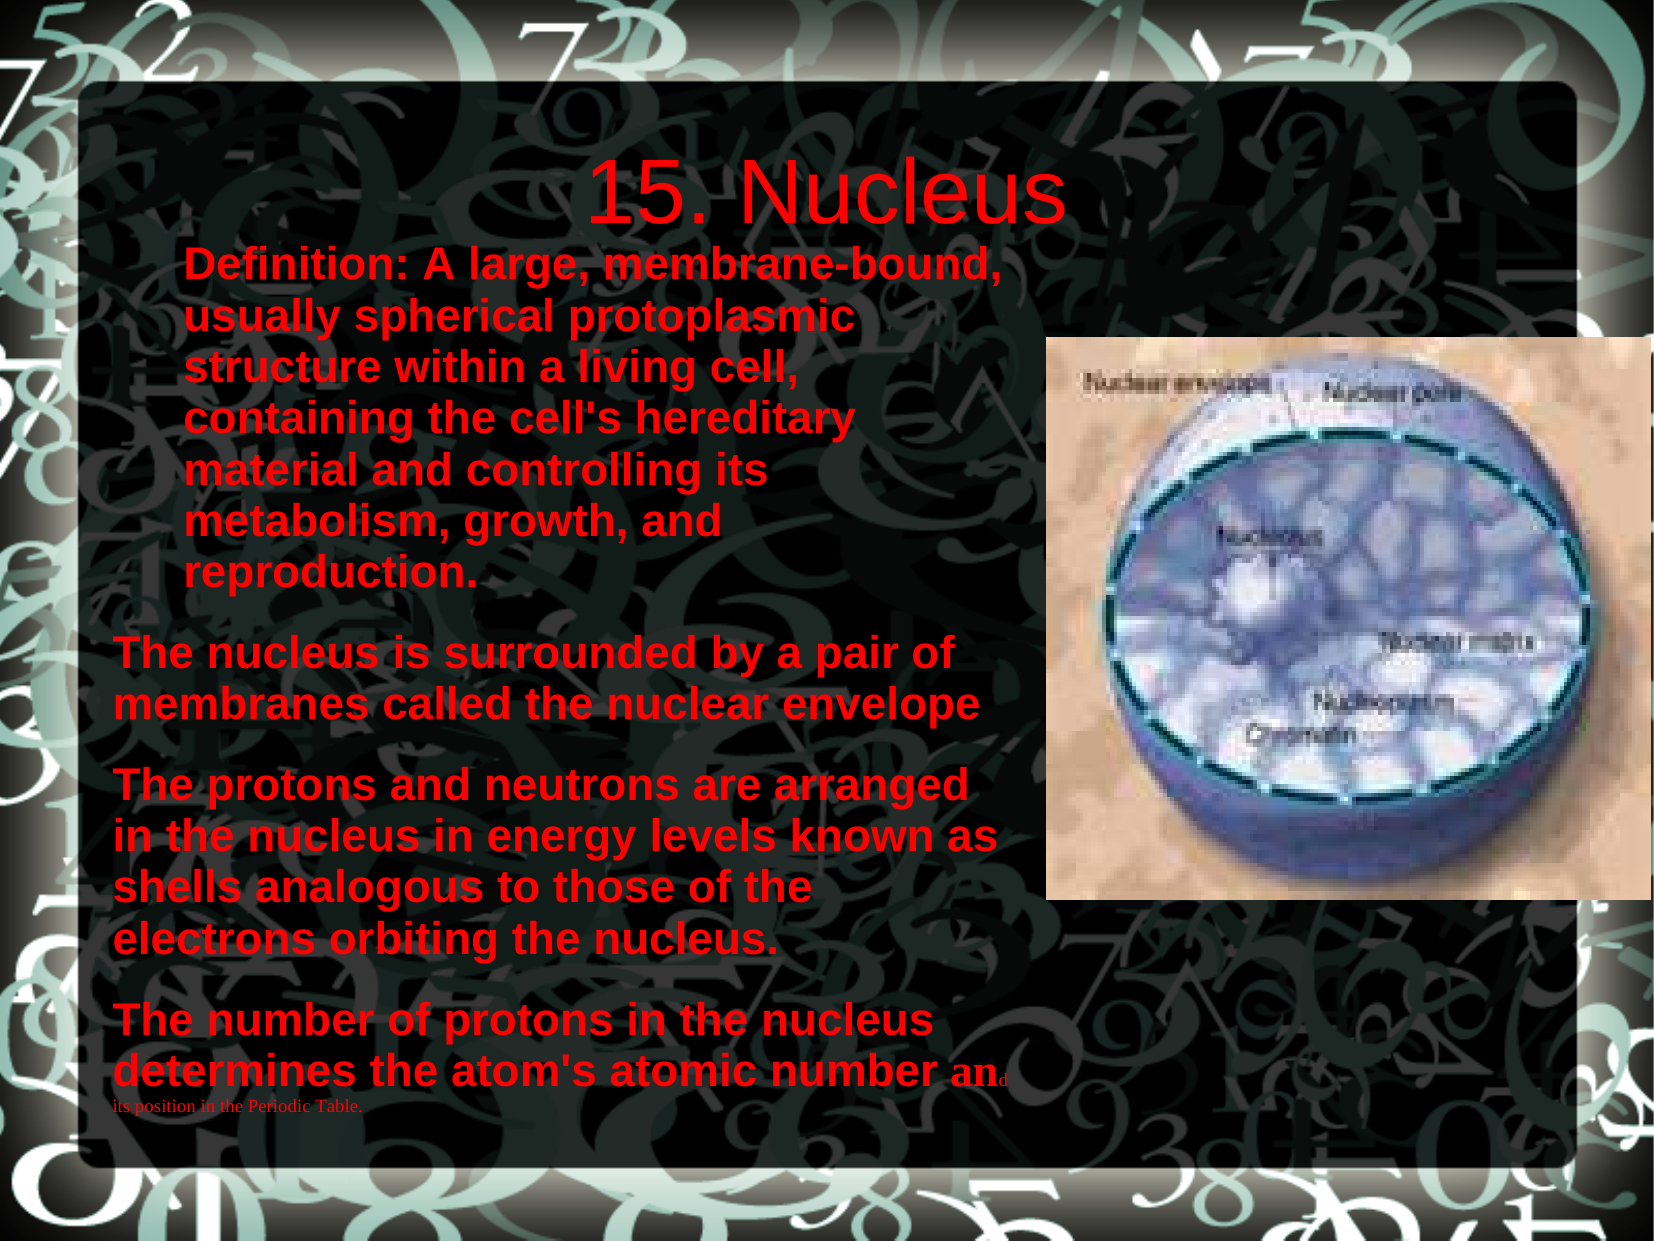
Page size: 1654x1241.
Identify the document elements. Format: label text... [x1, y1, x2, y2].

picture [0, 0, 1654, 1241]
title 15. Nucleus [82, 95, 1571, 289]
list Definition: A large, membrane-bound, usually spherical protoplasmic structure within a living cell, containing the cell's hereditary material and controlling its metabolism, growth, and reproduction. The nucleus is surrounded by a pair of membranes called the nuclear envelope The protons and neutrons are arranged in the nucleus in energy levels known as shells analogous to those of the electrons orbiting the nucleus. The number of protons in the nucleus determines the atom's atomic number and its position in the Periodic Table. [112, 238, 1013, 1163]
